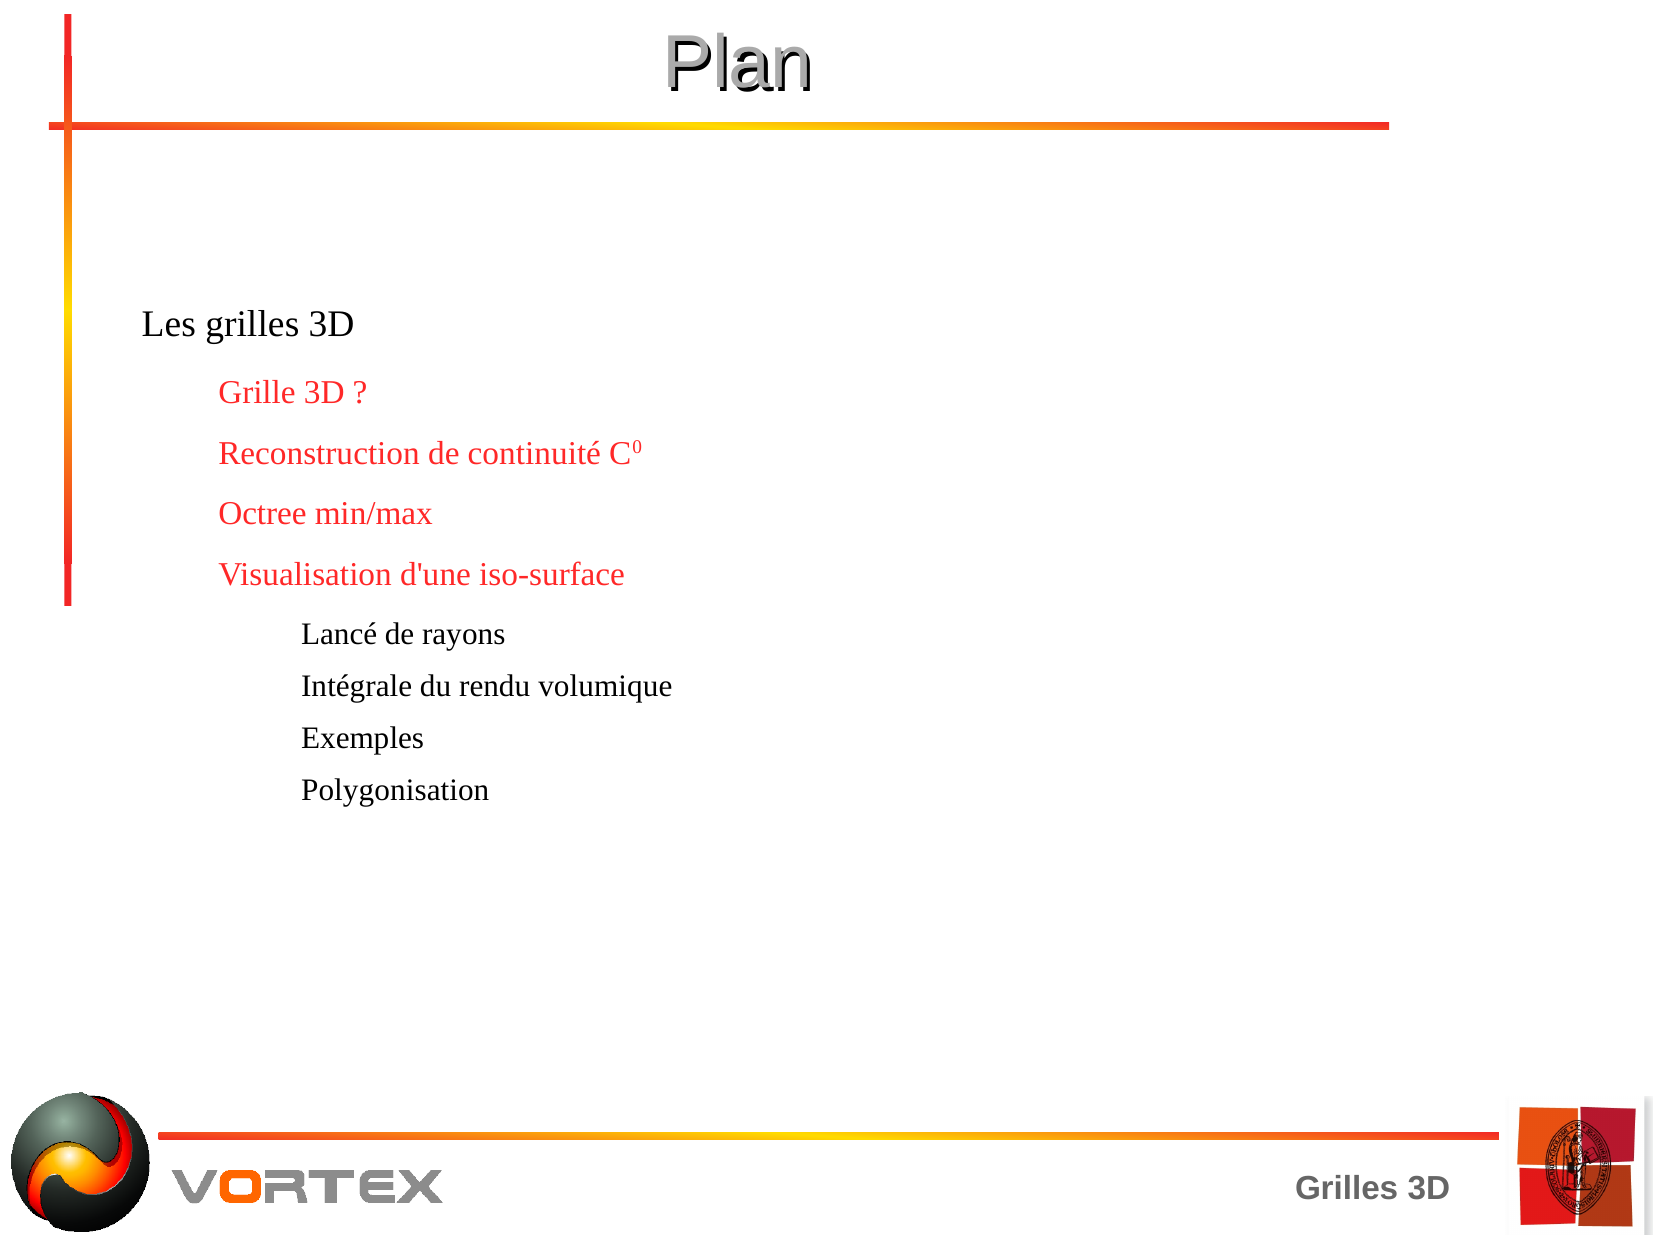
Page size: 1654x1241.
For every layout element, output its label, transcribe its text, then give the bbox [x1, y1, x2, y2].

title Plan [82, 4, 1392, 120]
list Les grilles 3D Grille 3D ? Reconstruction de continuité C0 Octree min/max Visualisation d'une iso-surface Lancé de rayons Intégrale du rendu volumique Exemples Polygonisation [123, 160, 1530, 1103]
picture [1505, 1096, 1653, 1235]
picture [11, 1092, 443, 1232]
